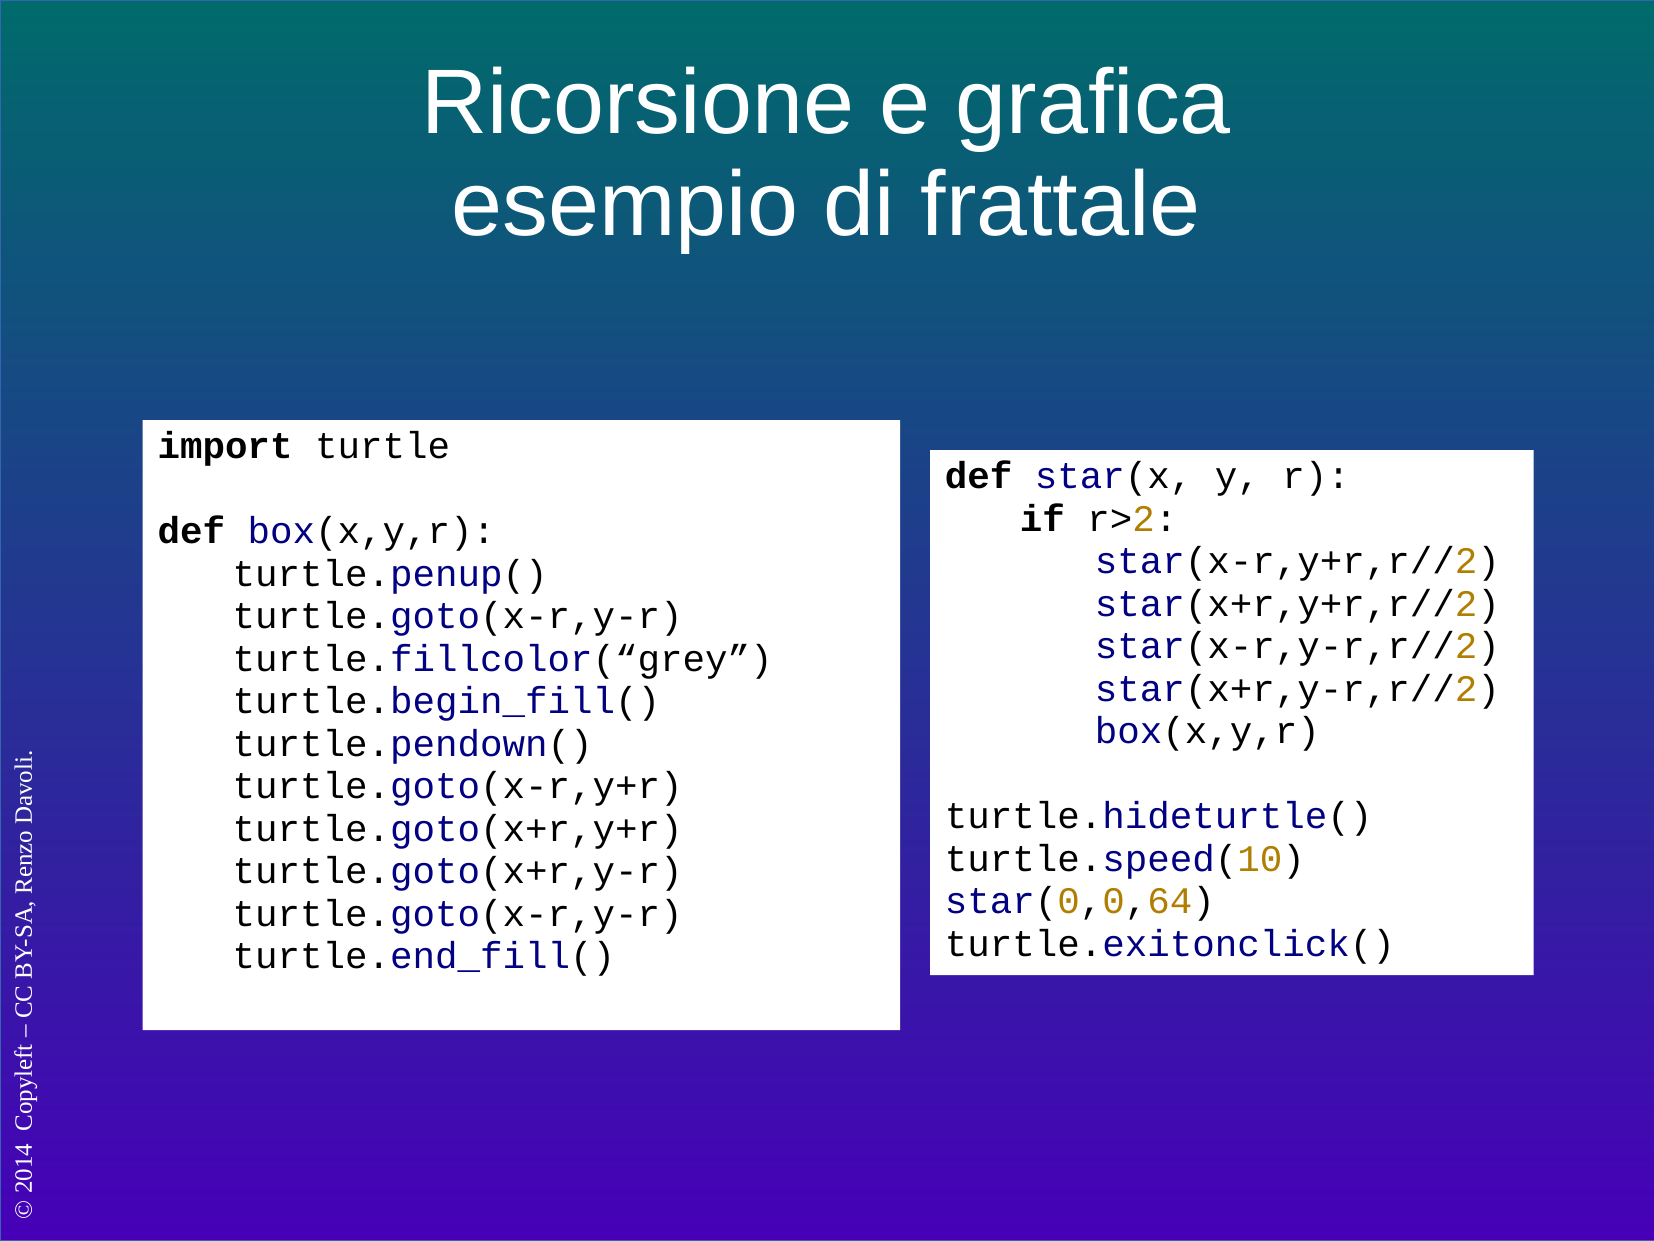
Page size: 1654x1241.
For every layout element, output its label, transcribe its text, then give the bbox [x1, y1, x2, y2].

text_box def star(x, y, r): if r>2: star(x-r,y+r,r//2) star(x+r,y+r,r//2) star(x-r,y-r,r//2) star(x+r,y-r,r//2) box(x,y,r) turtle.hideturtle() turtle.speed(10) star(0,0,64) turtle.exitonclick() [930, 450, 1534, 976]
title Ricorsione e grafica esempio di frattale [82, 49, 1571, 257]
text_box import turtle def box(x,y,r): turtle.penup() turtle.goto(x-r,y-r) turtle.fillcolor(“grey”) turtle.begin_fill() turtle.pendown() turtle.goto(x-r,y+r) turtle.goto(x+r,y+r) turtle.goto(x+r,y-r) turtle.goto(x-r,y-r) turtle.end_fill() [142, 420, 901, 1031]
